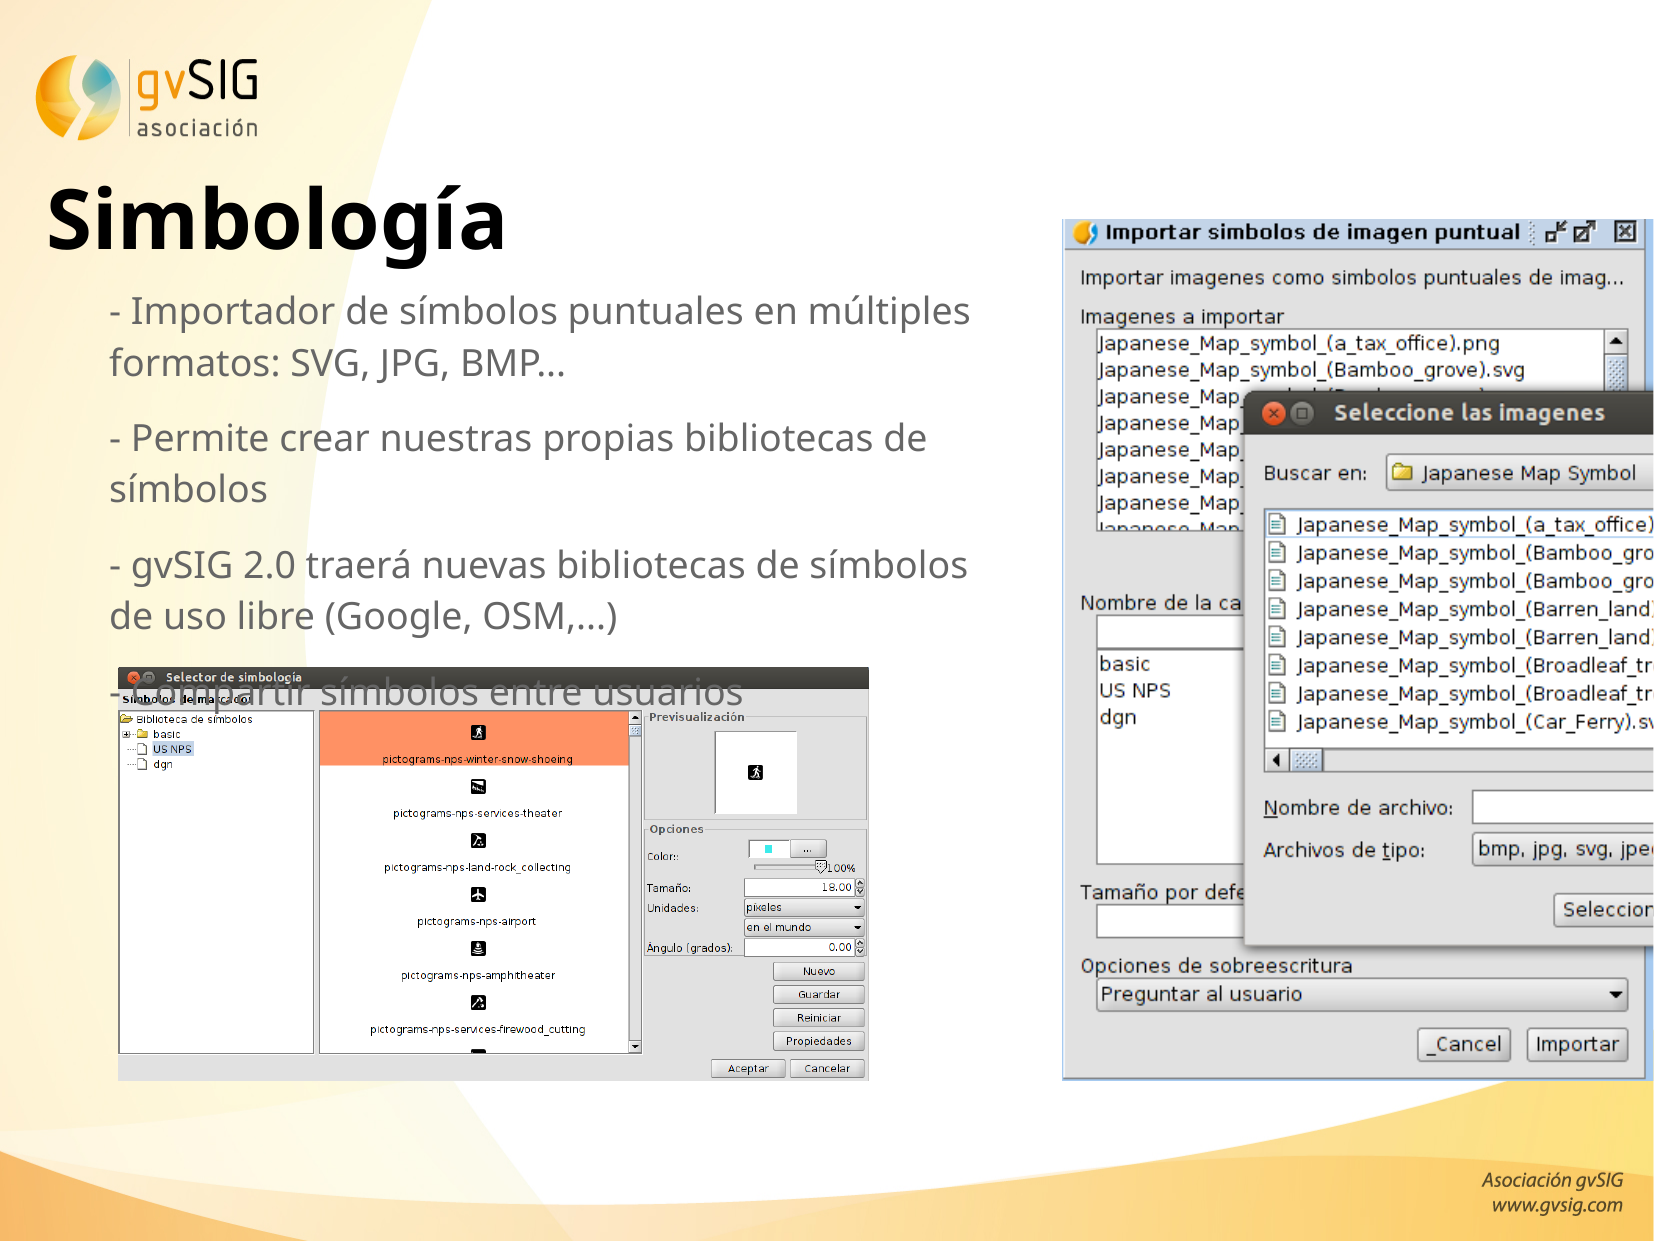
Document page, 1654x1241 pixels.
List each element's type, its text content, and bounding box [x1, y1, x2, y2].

text_box - Importador de símbolos puntuales en múltiples formatos: SVG, JPG, BMP... - Permite crear nuestras propias bibliotecas de símbolos - gvSIG 2.0 traerá nuevas bibliotecas de símbolos de uso libre (Google, OSM,...) - Compartir símbolos entre usuarios [94, 277, 1004, 662]
picture [0, 0, 1654, 1241]
title Simbología [46, 170, 1534, 264]
